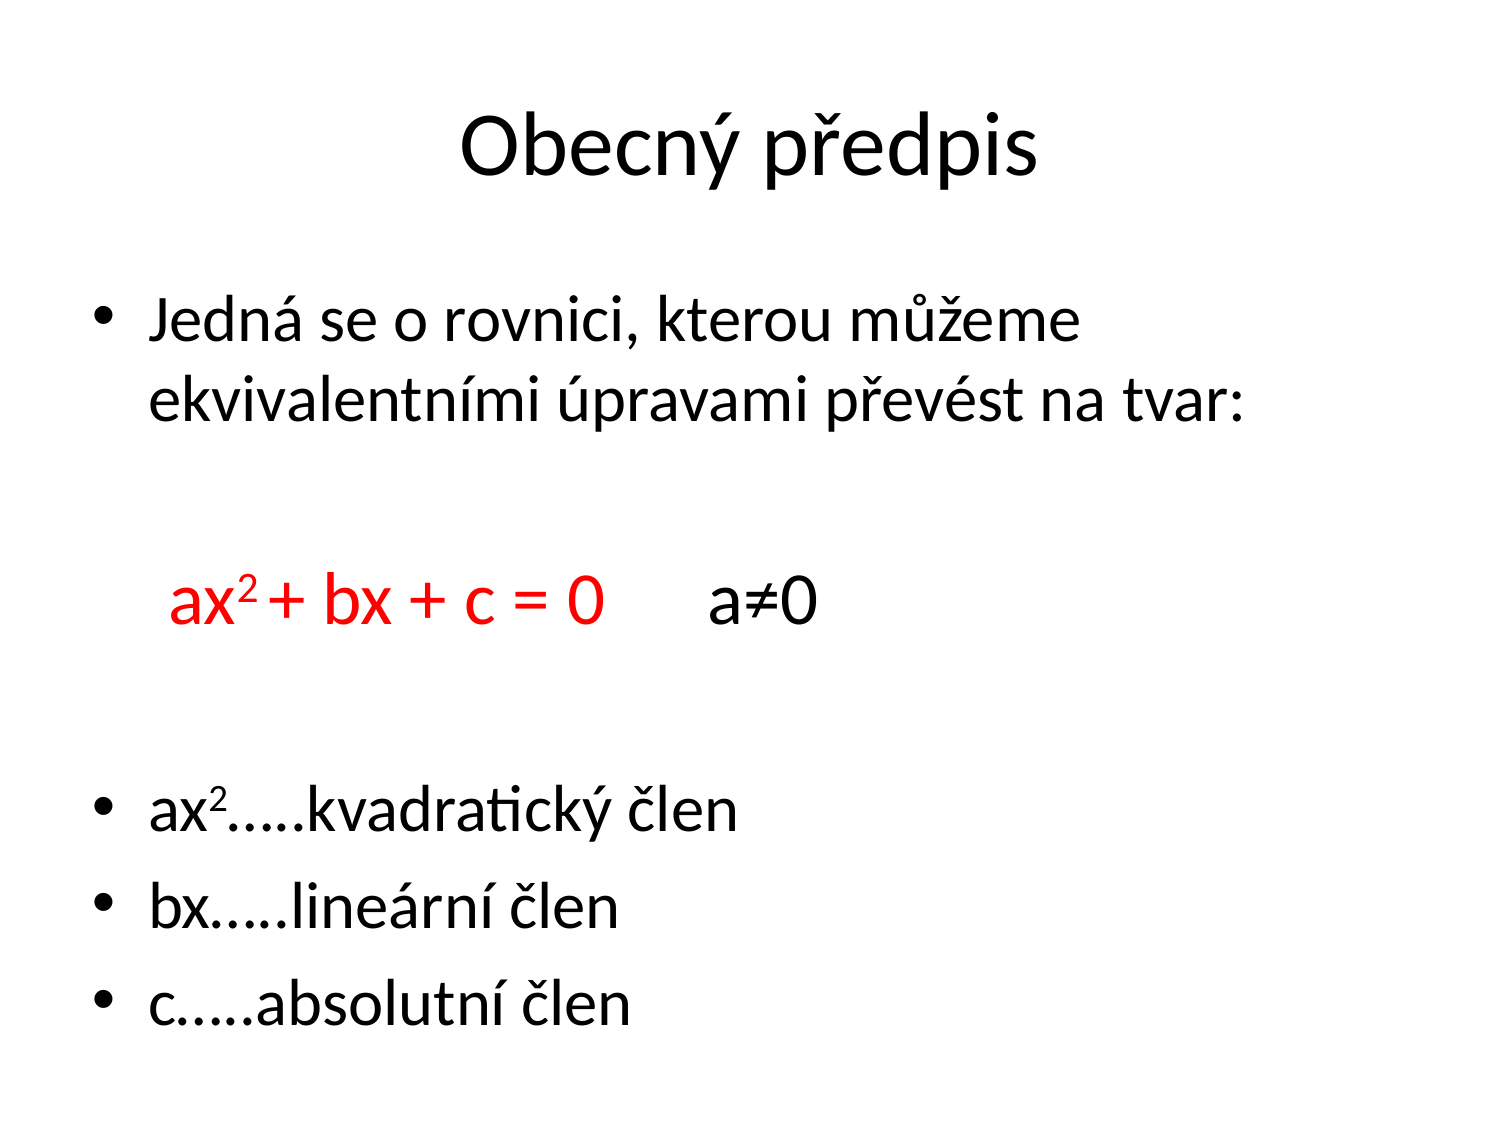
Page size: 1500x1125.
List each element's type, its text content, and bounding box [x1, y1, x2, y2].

list Jedná se o rovnici, kterou můžeme ekvivalentními úpravami převést na tvar: ax2 + bx + c = 0 a≠0 ax2…..kvadratický člen bx…..lineární člen c…..absolutní člen [76, 267, 1427, 1047]
title Obecný předpis [75, 45, 1426, 233]
